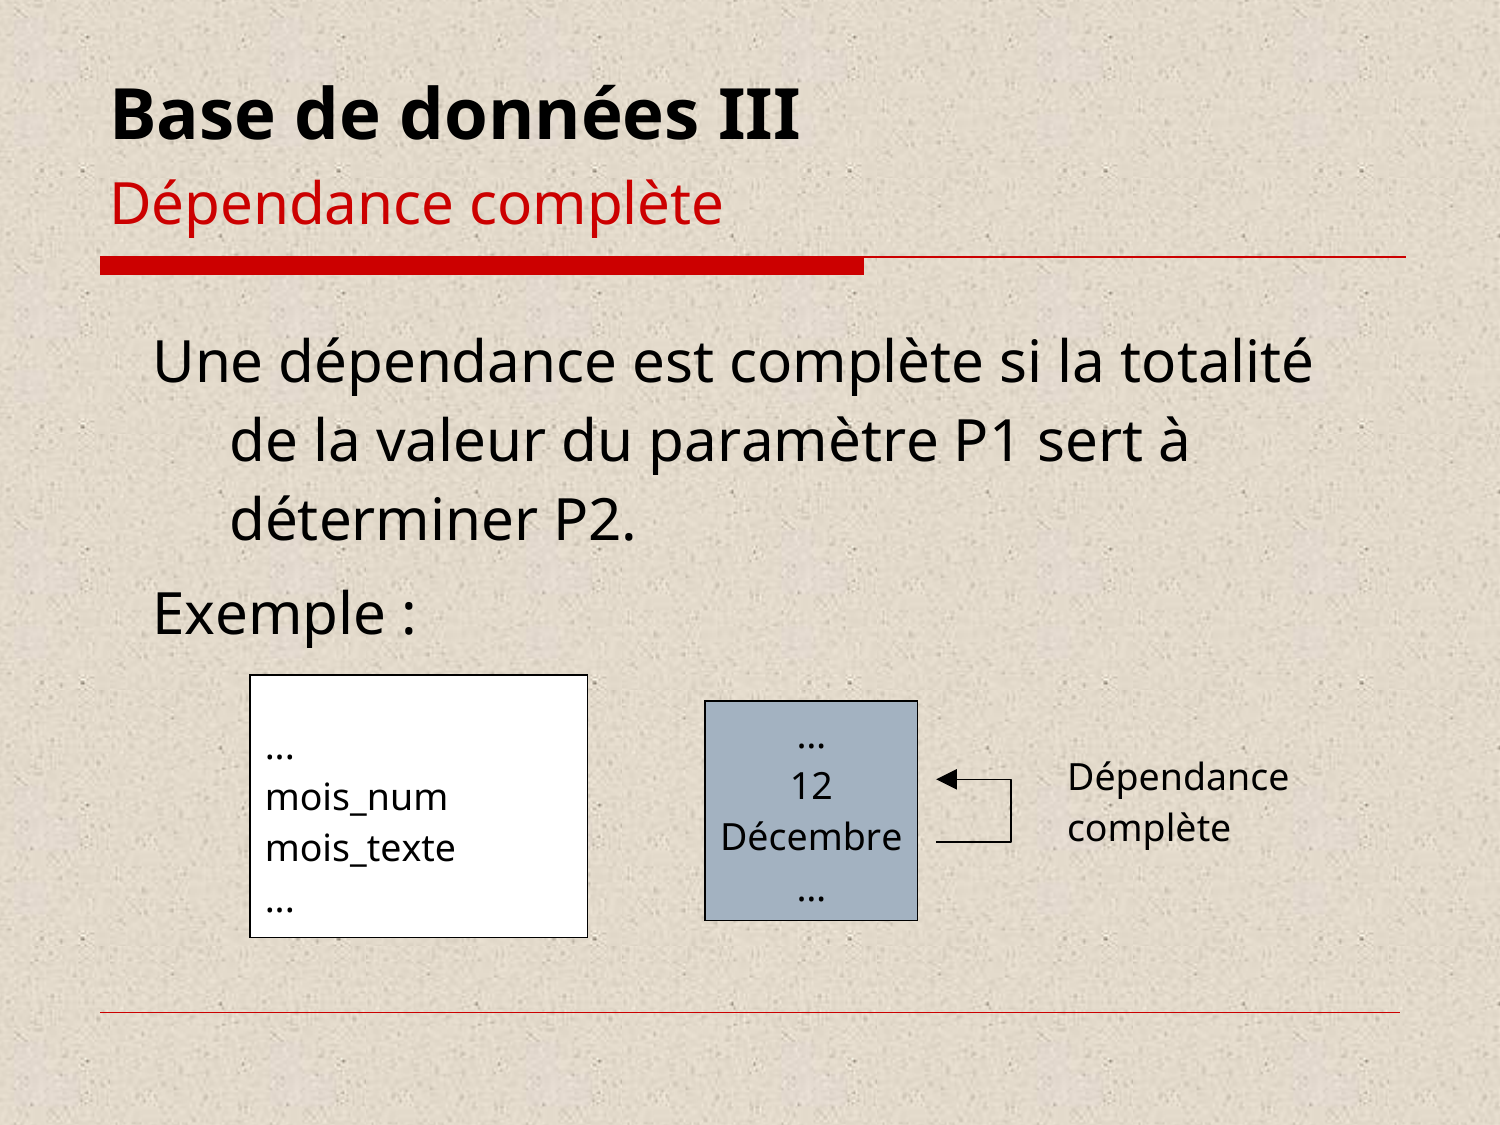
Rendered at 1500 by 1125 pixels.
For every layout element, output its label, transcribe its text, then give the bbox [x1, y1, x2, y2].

text_box [249, 674, 588, 938]
list Une dépendance est complète si la totalité de la valeur du paramètre P1 sert à déterminer P2. Exemple : [137, 312, 1413, 876]
text_box … 12 Décembre … [705, 701, 918, 921]
title Base de données III Dépendance complète [94, 49, 1407, 250]
text_box Dépendance complète [1052, 742, 1305, 861]
picture [0, 0, 1500, 1125]
text_box ... mois_num mois_texte ... [249, 712, 563, 932]
